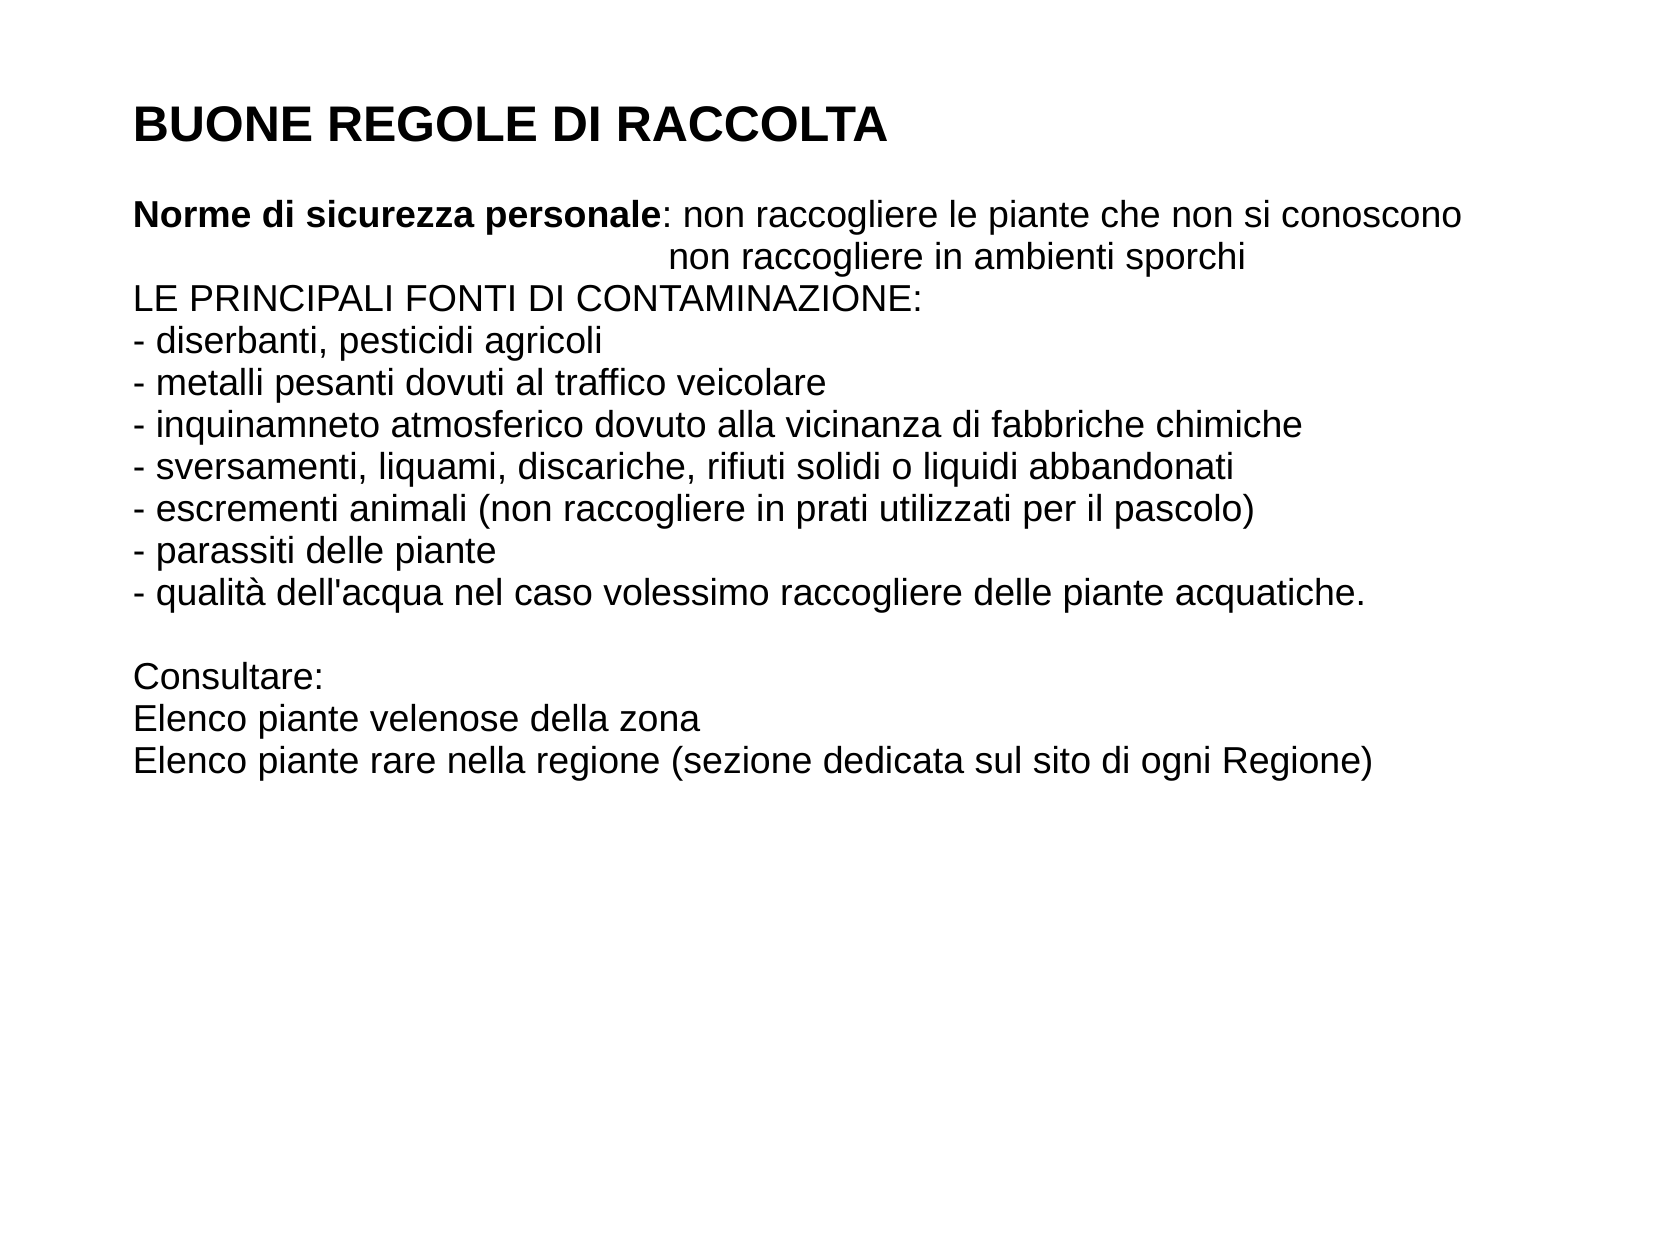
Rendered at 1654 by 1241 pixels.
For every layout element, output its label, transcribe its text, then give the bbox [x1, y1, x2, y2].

text_box BUONE REGOLE DI RACCOLTA Norme di sicurezza personale: non raccogliere le piante che non si conoscono non raccogliere in ambienti sporchi LE PRINCIPALI FONTI DI CONTAMINAZIONE: - diserbanti, pesticidi agricoli - metalli pesanti dovuti al traffico veicolare - inquinamneto atmosferico dovuto alla vicinanza di fabbriche chimiche - sversamenti, liquami, discariche, rifiuti solidi o liquidi abbandonati - escrementi animali (non raccogliere in prati utilizzati per il pascolo) - parassiti delle piante - qualità dell'acqua nel caso volessimo raccogliere delle piante acquatiche. Consultare: Elenco piante velenose della zona Elenco piante rare nella regione (sezione dedicata sul sito di ogni Regione) [118, 88, 1478, 1003]
